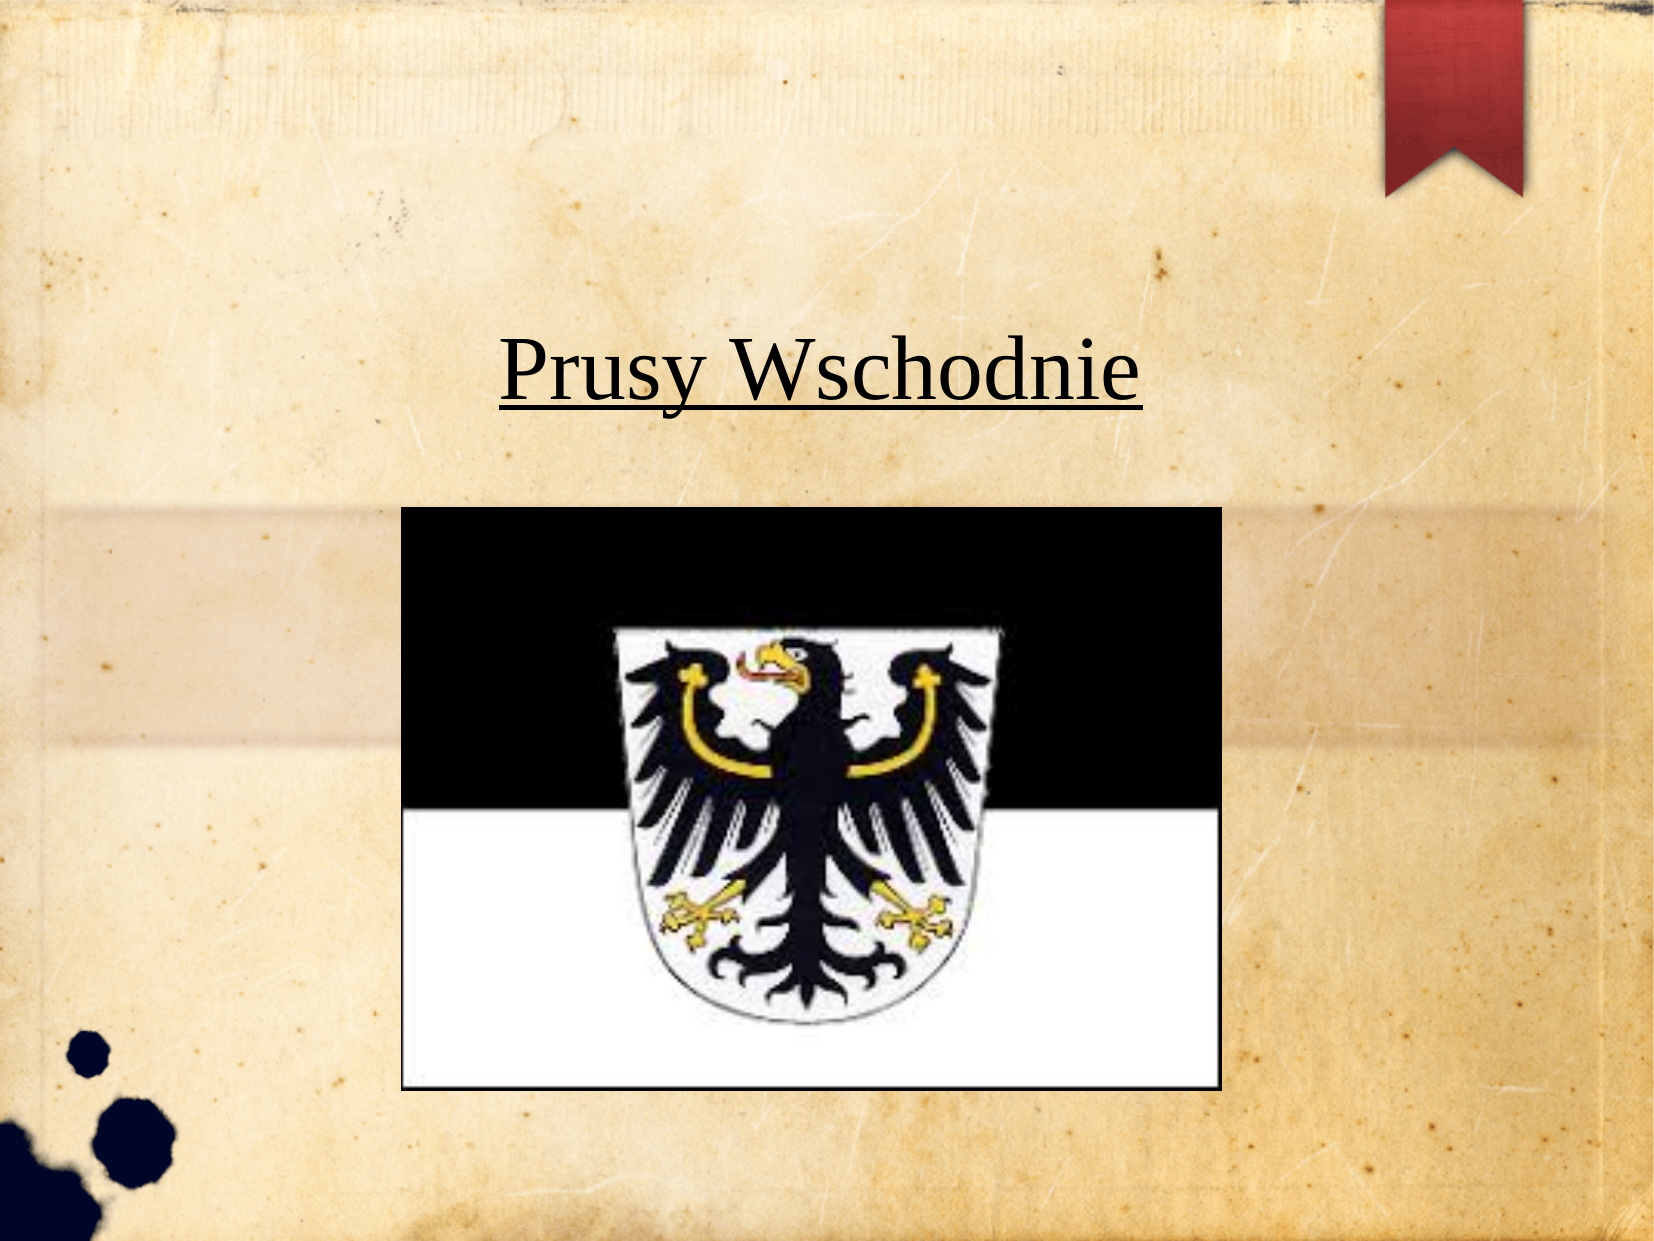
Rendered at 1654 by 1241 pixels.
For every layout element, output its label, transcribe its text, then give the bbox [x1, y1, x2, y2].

picture [401, 507, 1222, 1091]
title Prusy Wschodnie [82, 259, 1560, 467]
